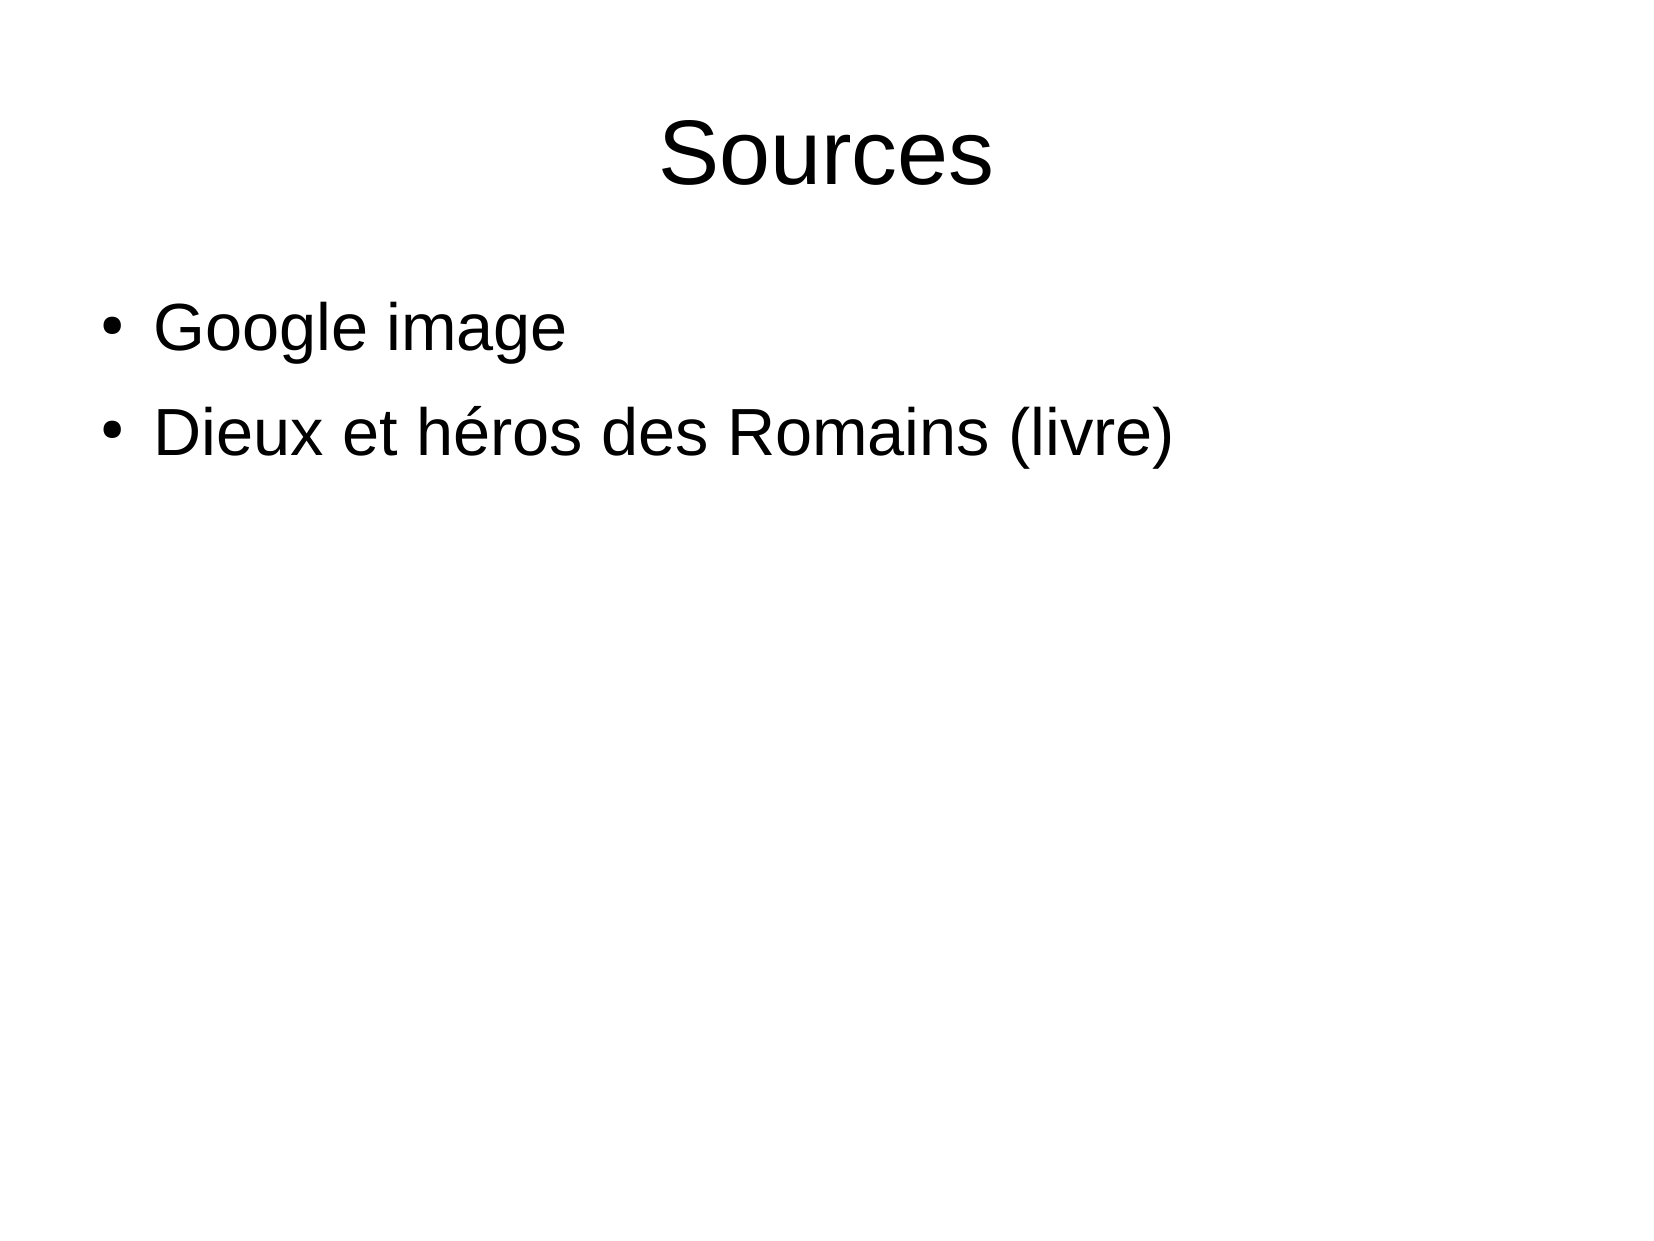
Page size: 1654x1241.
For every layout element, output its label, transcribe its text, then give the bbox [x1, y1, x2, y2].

list Google image Dieux et héros des Romains (livre) [82, 290, 1571, 1010]
title Sources [82, 49, 1571, 257]
